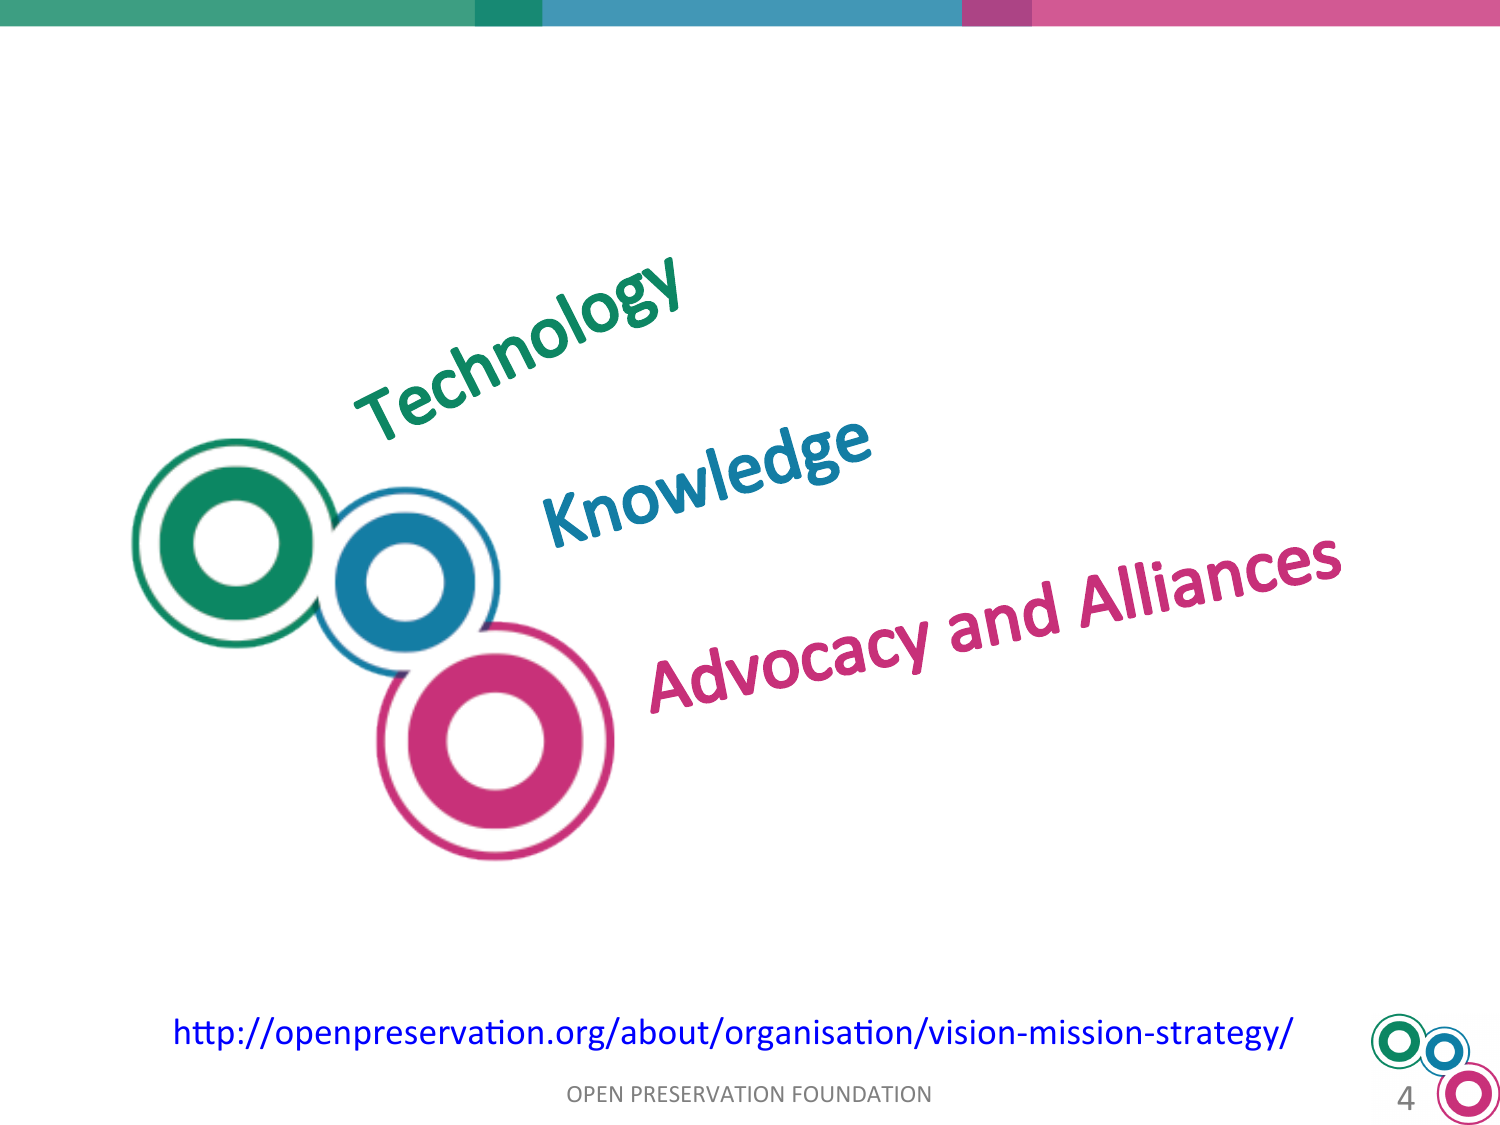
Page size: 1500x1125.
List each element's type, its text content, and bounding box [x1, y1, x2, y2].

picture [100, 397, 657, 902]
text_box Advocacy and Alliances [619, 479, 1417, 739]
text_box Technology [324, 199, 729, 474]
text_box http://openpreservation.org/about/organisation/vision-mission-strategy/ [112, 999, 1365, 1061]
text_box Knowledge [513, 367, 910, 575]
picture [1371, 1013, 1500, 1125]
